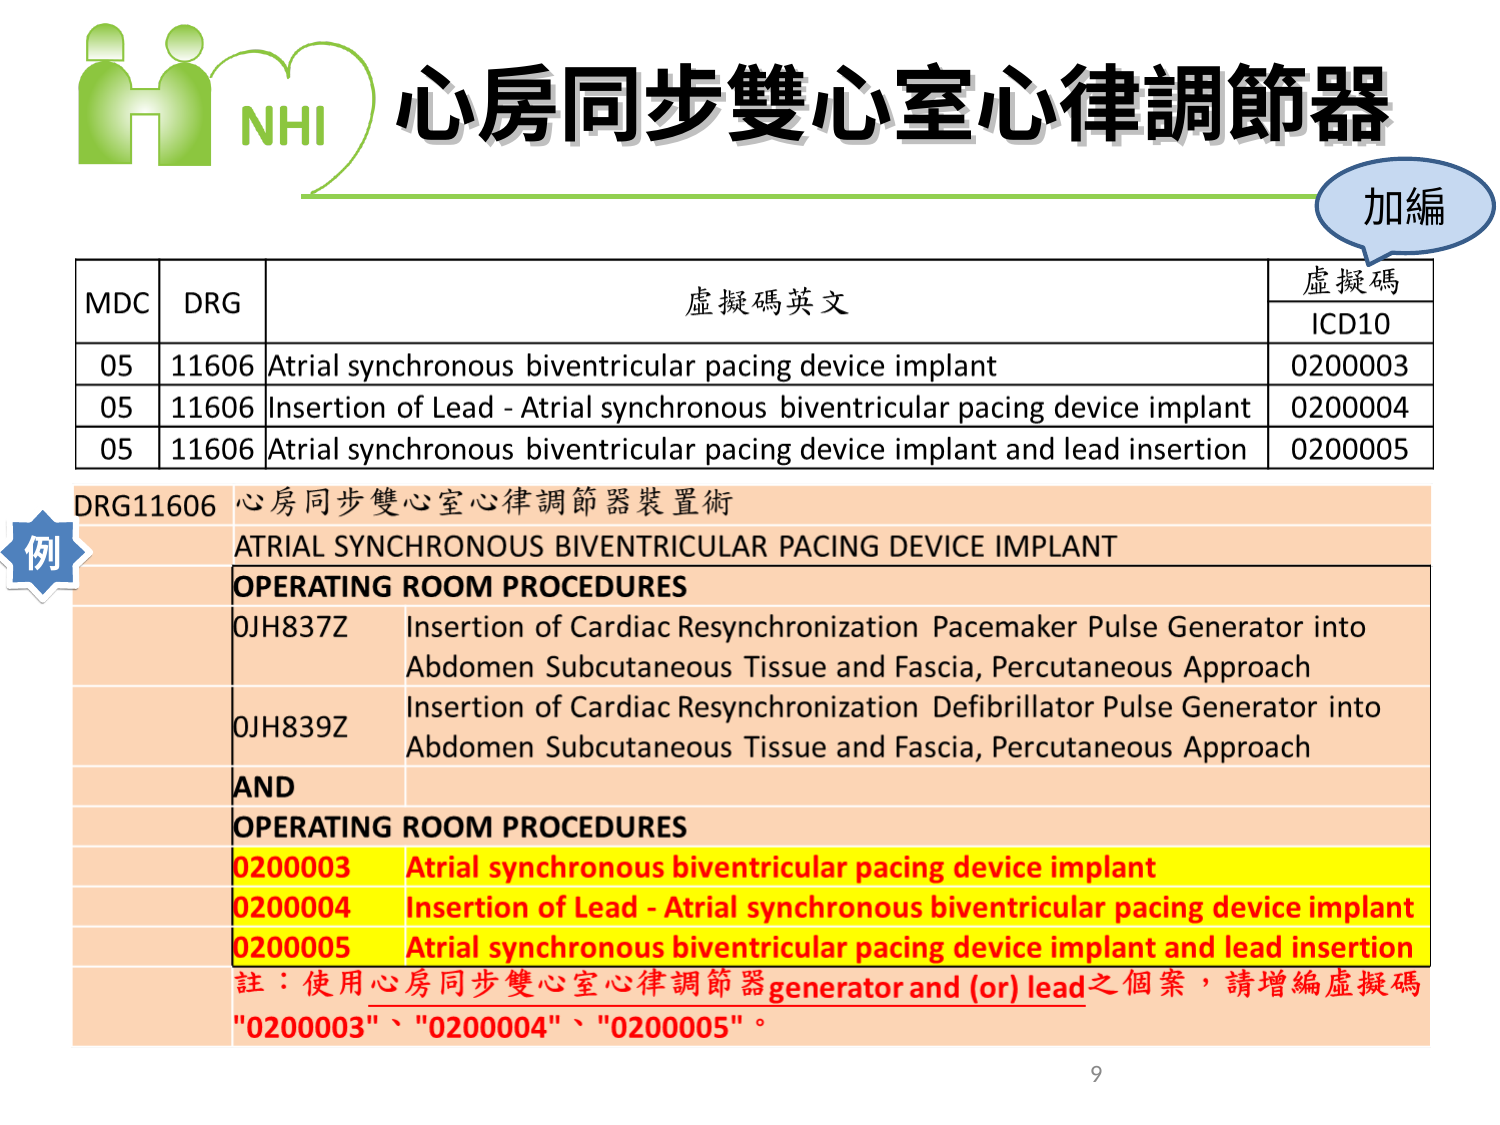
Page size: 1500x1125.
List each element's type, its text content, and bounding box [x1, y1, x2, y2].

text_box 加編 [1316, 158, 1494, 266]
title 心房同步雙心室心律調節器 [360, 7, 1426, 195]
picture [71, 250, 1434, 1068]
text_box 例 [0, 504, 91, 600]
text_box 9 [1074, 1068, 1426, 1103]
